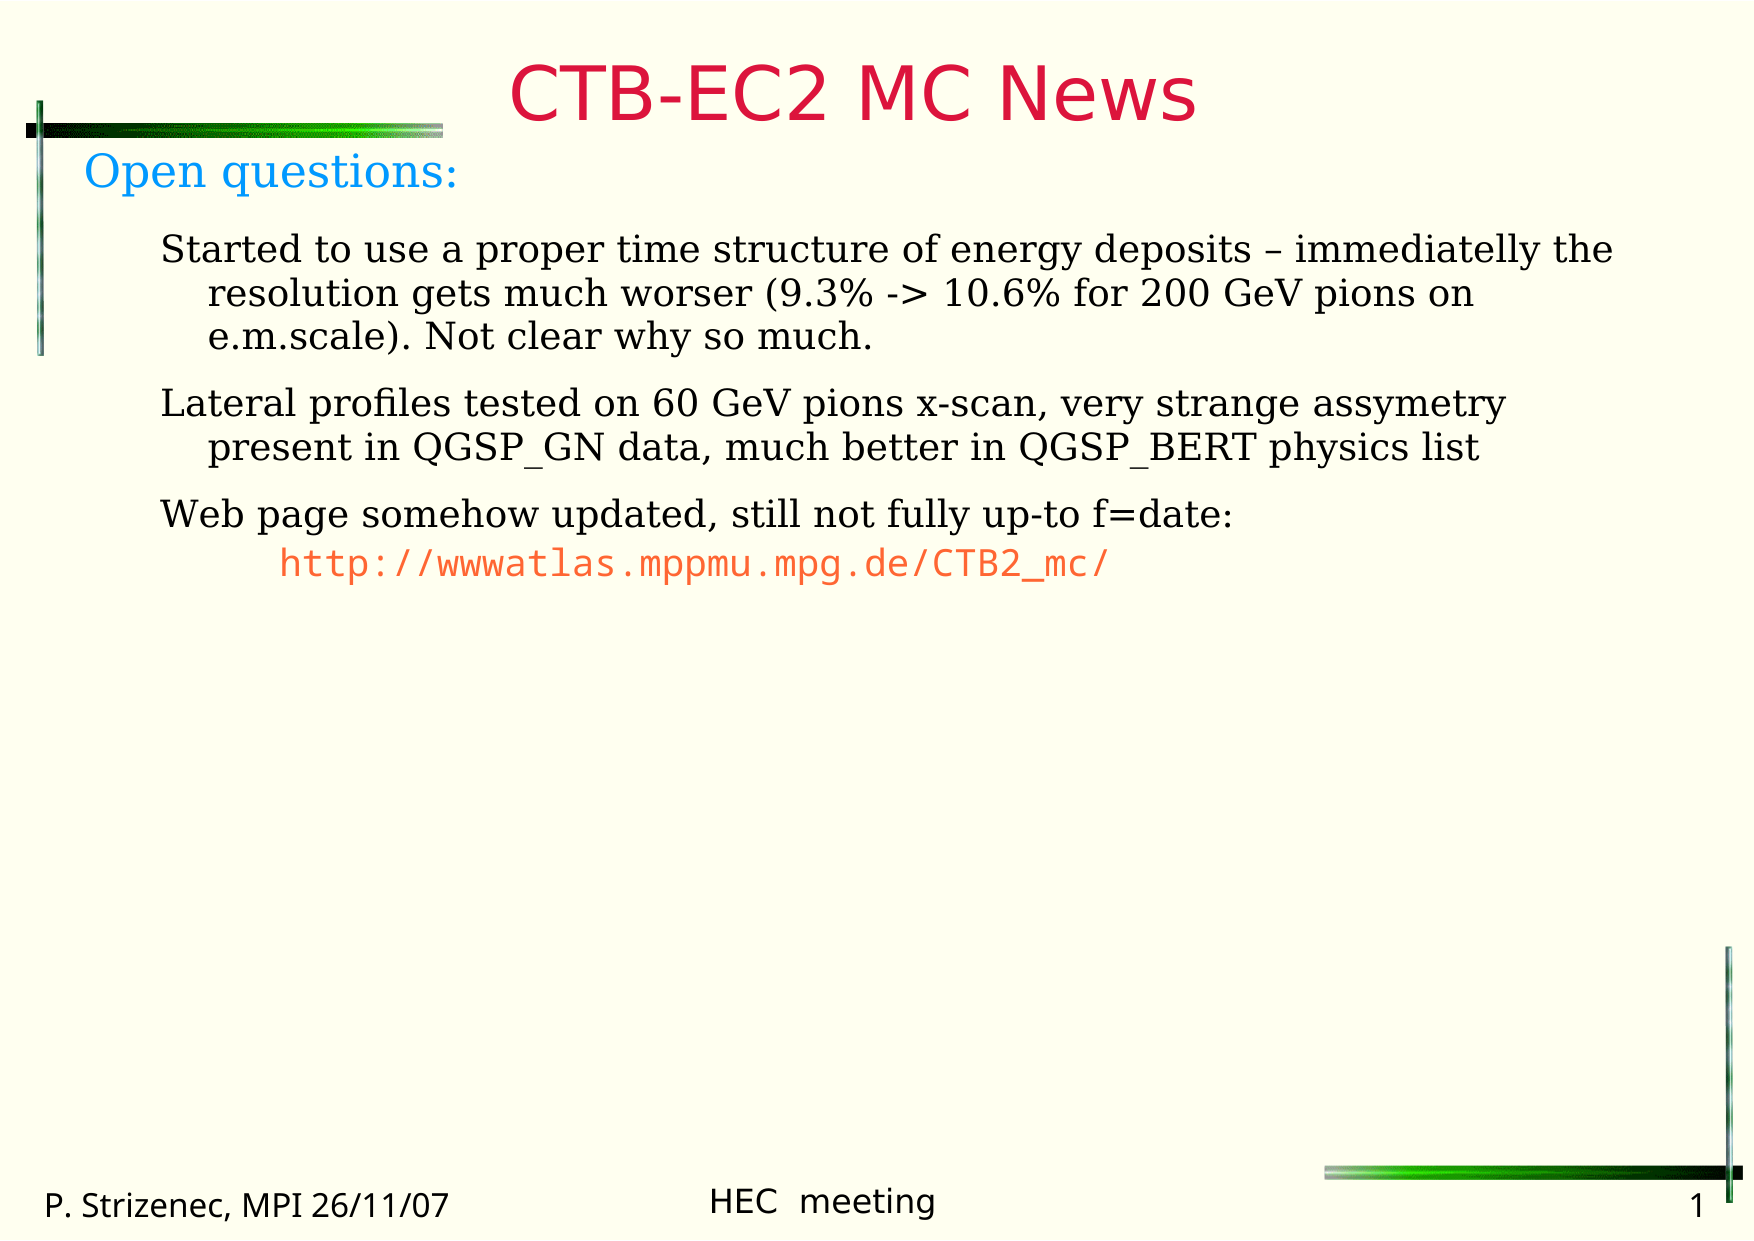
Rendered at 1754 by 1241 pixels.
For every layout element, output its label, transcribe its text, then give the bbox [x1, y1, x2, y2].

text_box P. Strizenec, MPI 26/11/07 [11, 1182, 483, 1224]
picture [1725, 946, 1743, 1182]
picture [36, 194, 44, 356]
list Open questions: Started to use a proper time structure of energy deposits – immediatelly the resolution gets much worser (9.3% -> 10.6% for 200 GeV pions on e.m.scale). Not clear why so much. Lateral profiles tested on 60 GeV pions x-scan, very strange assymetry present in QGSP_GN data, much better in QGSP_BERT physics list Web page somehow updated, still not fully up-to f=date: http://wwwatlas.mppmu.mpg.de/CTB2_mc/ [65, 194, 1654, 1102]
text_box <number> [1653, 1182, 1743, 1223]
text_box HEC meeting [708, 1182, 1039, 1230]
title CTB-EC2 MC News [0, 0, 1732, 194]
picture [1324, 1165, 1725, 1180]
